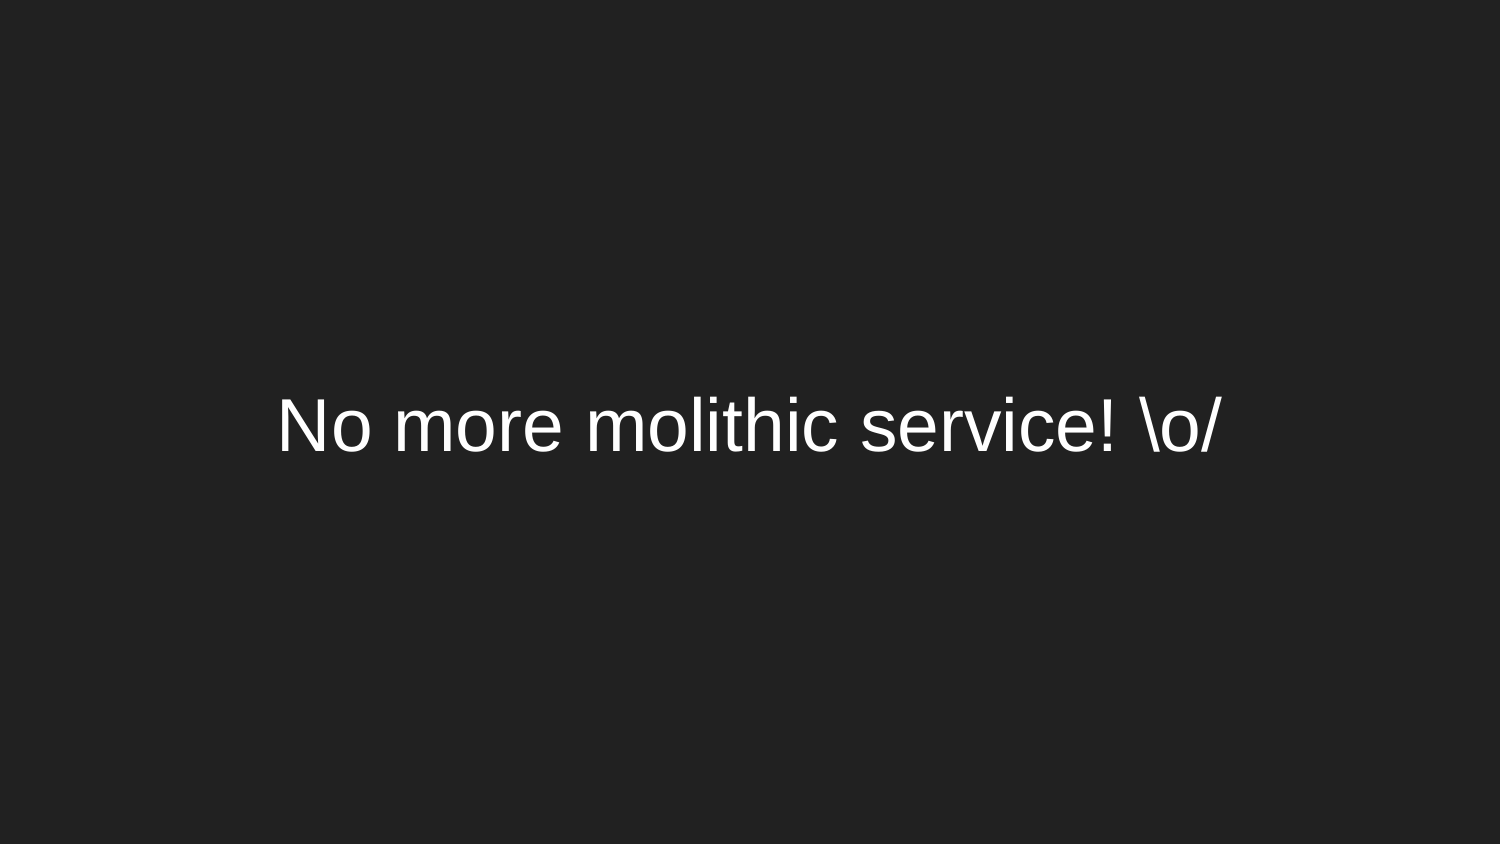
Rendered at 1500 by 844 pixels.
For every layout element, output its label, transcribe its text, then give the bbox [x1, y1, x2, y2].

title No more molithic service! \o/ [51, 352, 1449, 491]
